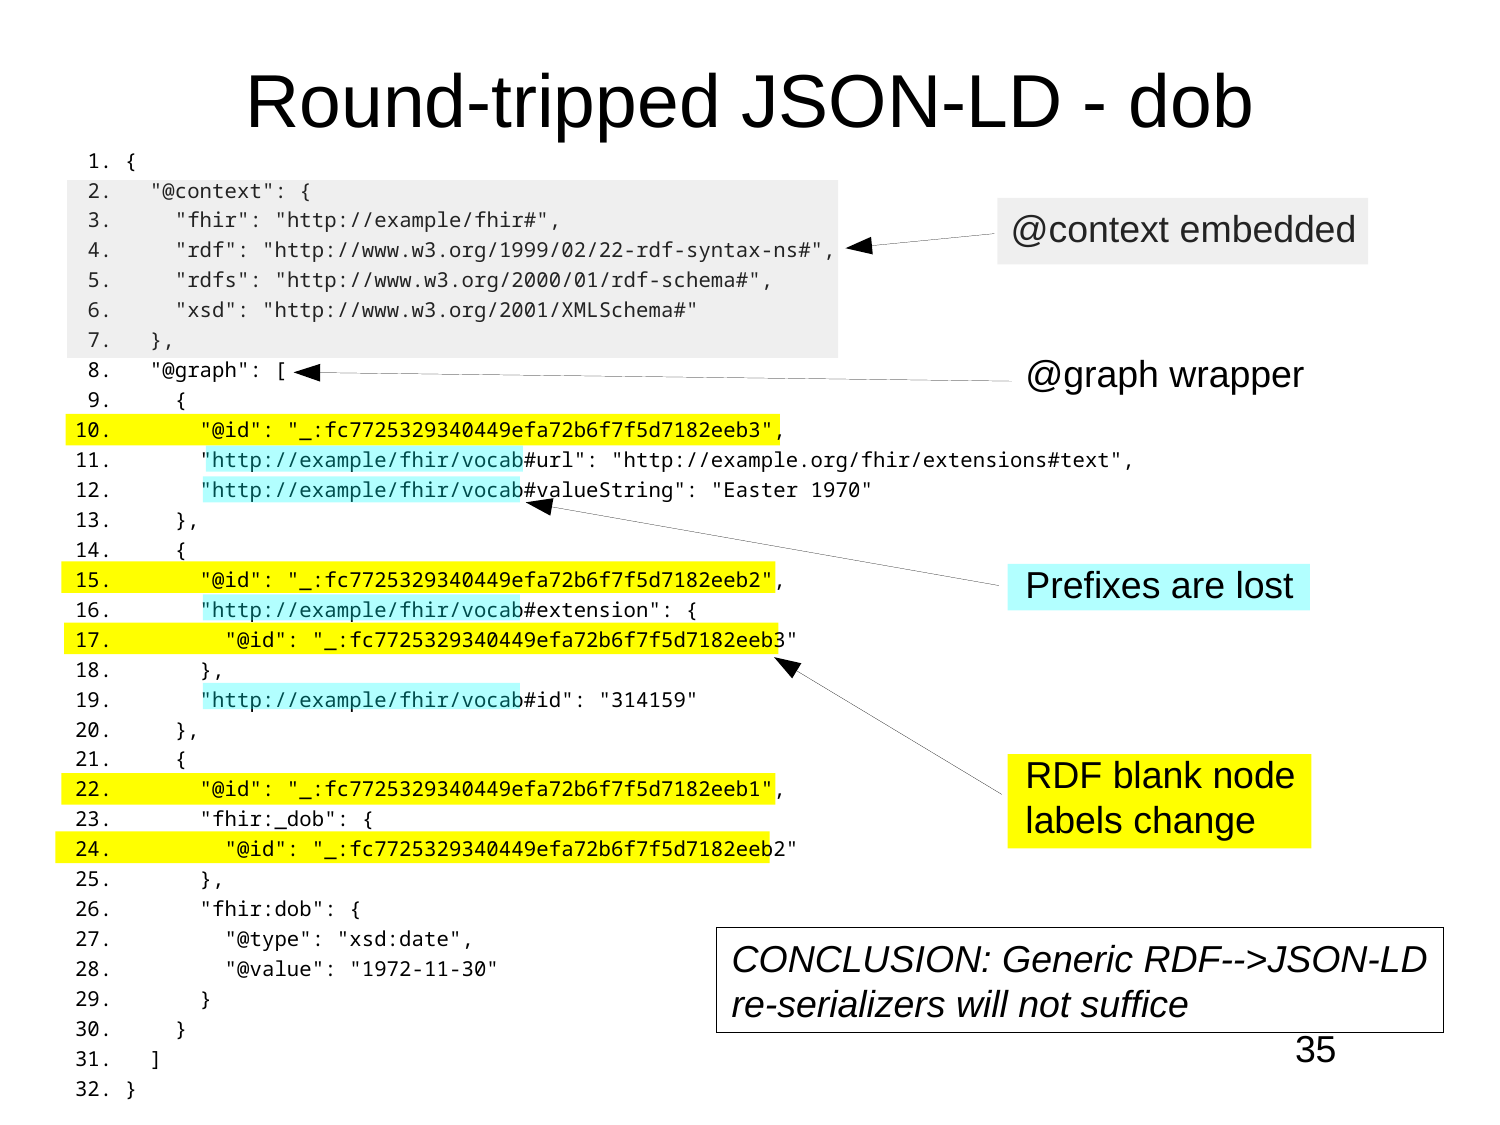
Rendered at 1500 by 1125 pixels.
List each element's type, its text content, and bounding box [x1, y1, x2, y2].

text_box CONCLUSION: Generic RDF-->JSON-LD re-serializers will not suffice [716, 927, 1444, 1033]
text_box RDF blank node labels change [1010, 743, 1311, 849]
text_box [202, 682, 520, 710]
title Round-tripped JSON-LD - dob [75, 3, 1425, 147]
text_box Prefixes are lost [1010, 553, 1309, 614]
text_box [61, 773, 75, 805]
text_box [61, 561, 75, 593]
text_box [55, 831, 75, 864]
text_box [205, 445, 523, 472]
text_box [202, 594, 520, 621]
text_box [997, 197, 1369, 265]
list 1. { 2. "@context": { 3. "fhir": "http://example/fhir#", 4. "rdf": "http://www.w3.org/1999/02/22-rdf-syntax-ns#", 5. "rdfs": "http://www.w3.org/2000/01/rdf-schema#", 6. "xsd": "http://www.w3.org/2001/XMLSchema#" 7. }, 8. "@graph": [ 9. { 10. "@id": "_:fc7725329340449efa72b6f7f5d7182eeb3", 11. "http://example/fhir/vocab#url": "http://example.org/fhir/extensions#text", 12. "http://example/fhir/vocab#valueString": "Easter 1970" 13. }, 14. { 15. "@id": "_:fc7725329340449efa72b6f7f5d7182eeb2", 16. "http://example/fhir/vocab#extension": { 17. "@id": "_:fc7725329340449efa72b6f7f5d7182eeb3" 18. }, 19. "http://example/fhir/vocab#id": "314159" 20. }, 21. { 22. "@id": "_:fc7725329340449efa72b6f7f5d7182eeb1", 23. "fhir:_dob": { 24. "@id": "_:fc7725329340449efa72b6f7f5d7182eeb2" 25. }, 26. "fhir:dob": { 27. "@type": "xsd:date", 28. "@value": "1972-11-30" 29. } 30. } 31. ] 32. } [75, 147, 1491, 1102]
text_box [64, 622, 75, 655]
text_box [65, 413, 75, 446]
text_box [202, 476, 520, 503]
text_box @graph wrapper [1010, 342, 1320, 403]
text_box [67, 180, 839, 358]
